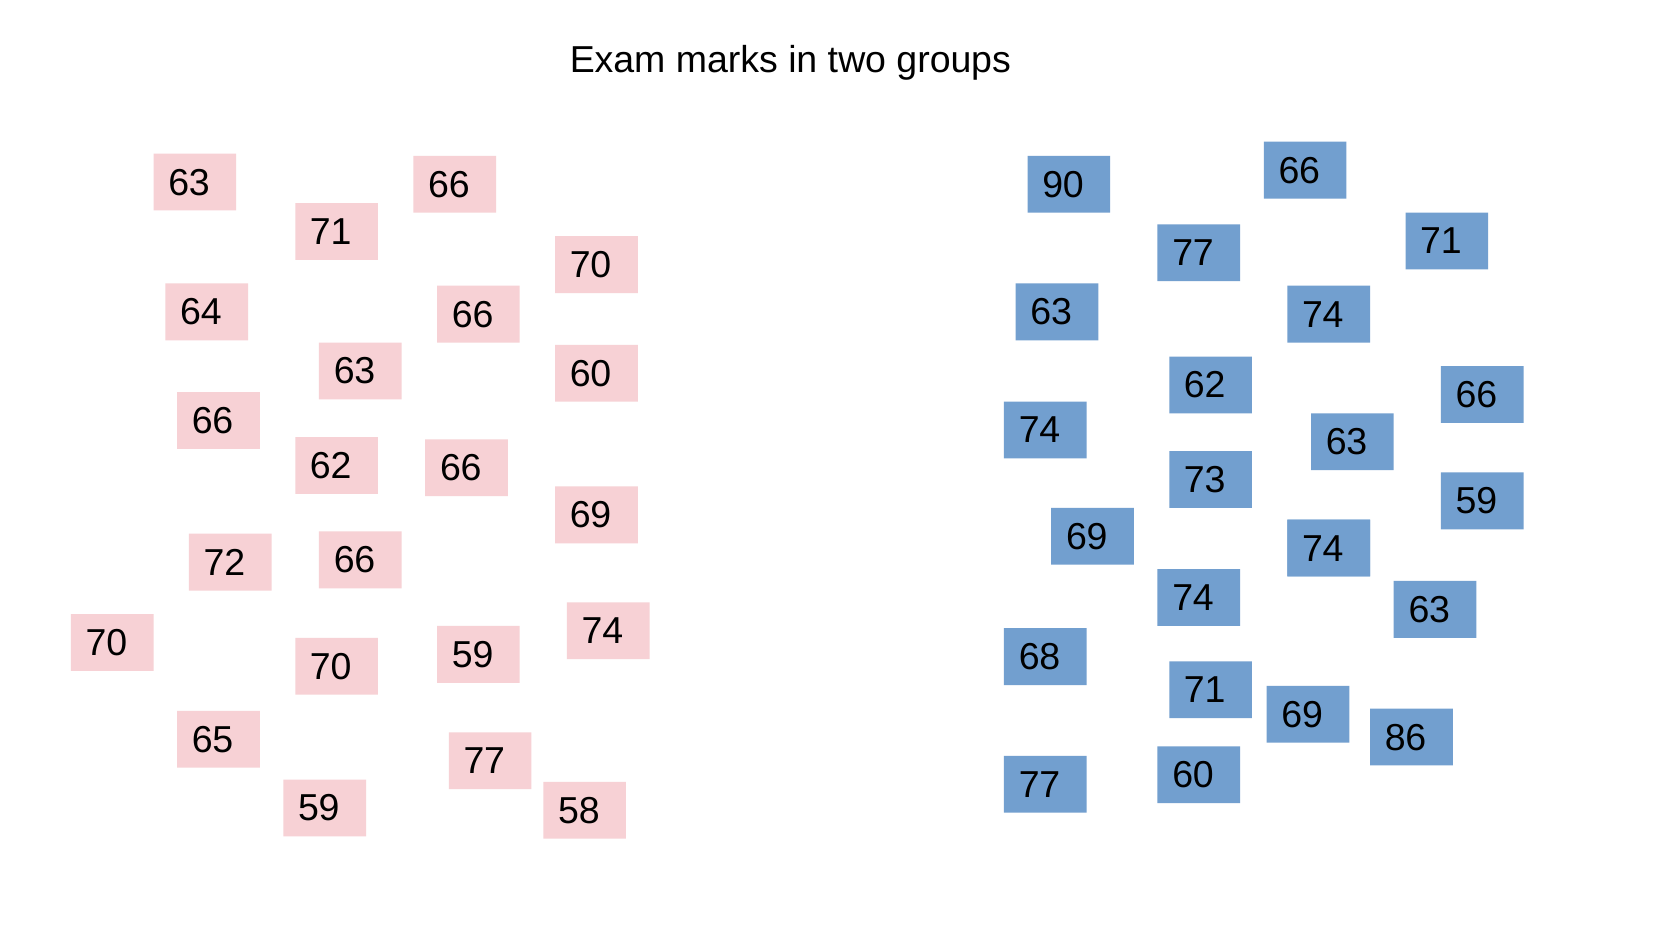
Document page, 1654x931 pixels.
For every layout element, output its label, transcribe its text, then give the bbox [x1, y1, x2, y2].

text_box 63 [1393, 580, 1477, 638]
text_box 77 [1157, 224, 1241, 282]
text_box 64 [165, 283, 249, 341]
text_box 77 [448, 732, 532, 790]
text_box 63 [153, 153, 237, 211]
text_box 70 [70, 614, 154, 671]
text_box 59 [1440, 472, 1524, 530]
text_box 69 [1051, 507, 1134, 565]
text_box 63 [1015, 283, 1099, 341]
text_box 59 [437, 625, 520, 683]
text_box 77 [1003, 755, 1087, 813]
text_box 66 [413, 155, 497, 213]
text_box 58 [543, 781, 626, 839]
text_box Exam marks in two groups [555, 31, 1087, 88]
text_box 69 [555, 486, 638, 544]
text_box 59 [283, 779, 367, 837]
text_box 68 [1003, 628, 1087, 686]
text_box 69 [1266, 685, 1350, 743]
text_box 71 [295, 203, 378, 260]
text_box 72 [188, 533, 272, 591]
text_box 74 [1287, 519, 1371, 577]
text_box 66 [177, 392, 260, 449]
text_box 73 [1169, 451, 1252, 508]
text_box 62 [295, 437, 378, 494]
text_box 74 [1287, 285, 1371, 343]
text_box 74 [1003, 401, 1087, 459]
text_box 74 [1157, 569, 1241, 626]
text_box 66 [1440, 366, 1524, 423]
text_box 70 [295, 637, 378, 695]
text_box 74 [566, 602, 650, 660]
text_box 60 [1157, 746, 1241, 804]
text_box 66 [318, 531, 402, 589]
text_box 86 [1370, 708, 1453, 766]
text_box 62 [1169, 356, 1252, 414]
text_box 63 [1311, 413, 1394, 471]
text_box 66 [1263, 141, 1347, 199]
text_box 66 [437, 285, 520, 343]
text_box 66 [425, 439, 508, 497]
text_box 71 [1405, 212, 1489, 270]
text_box 63 [318, 342, 402, 400]
text_box 65 [177, 710, 260, 768]
text_box 71 [1169, 661, 1252, 719]
text_box 70 [555, 236, 638, 294]
text_box 60 [555, 344, 638, 402]
text_box 90 [1027, 155, 1111, 213]
